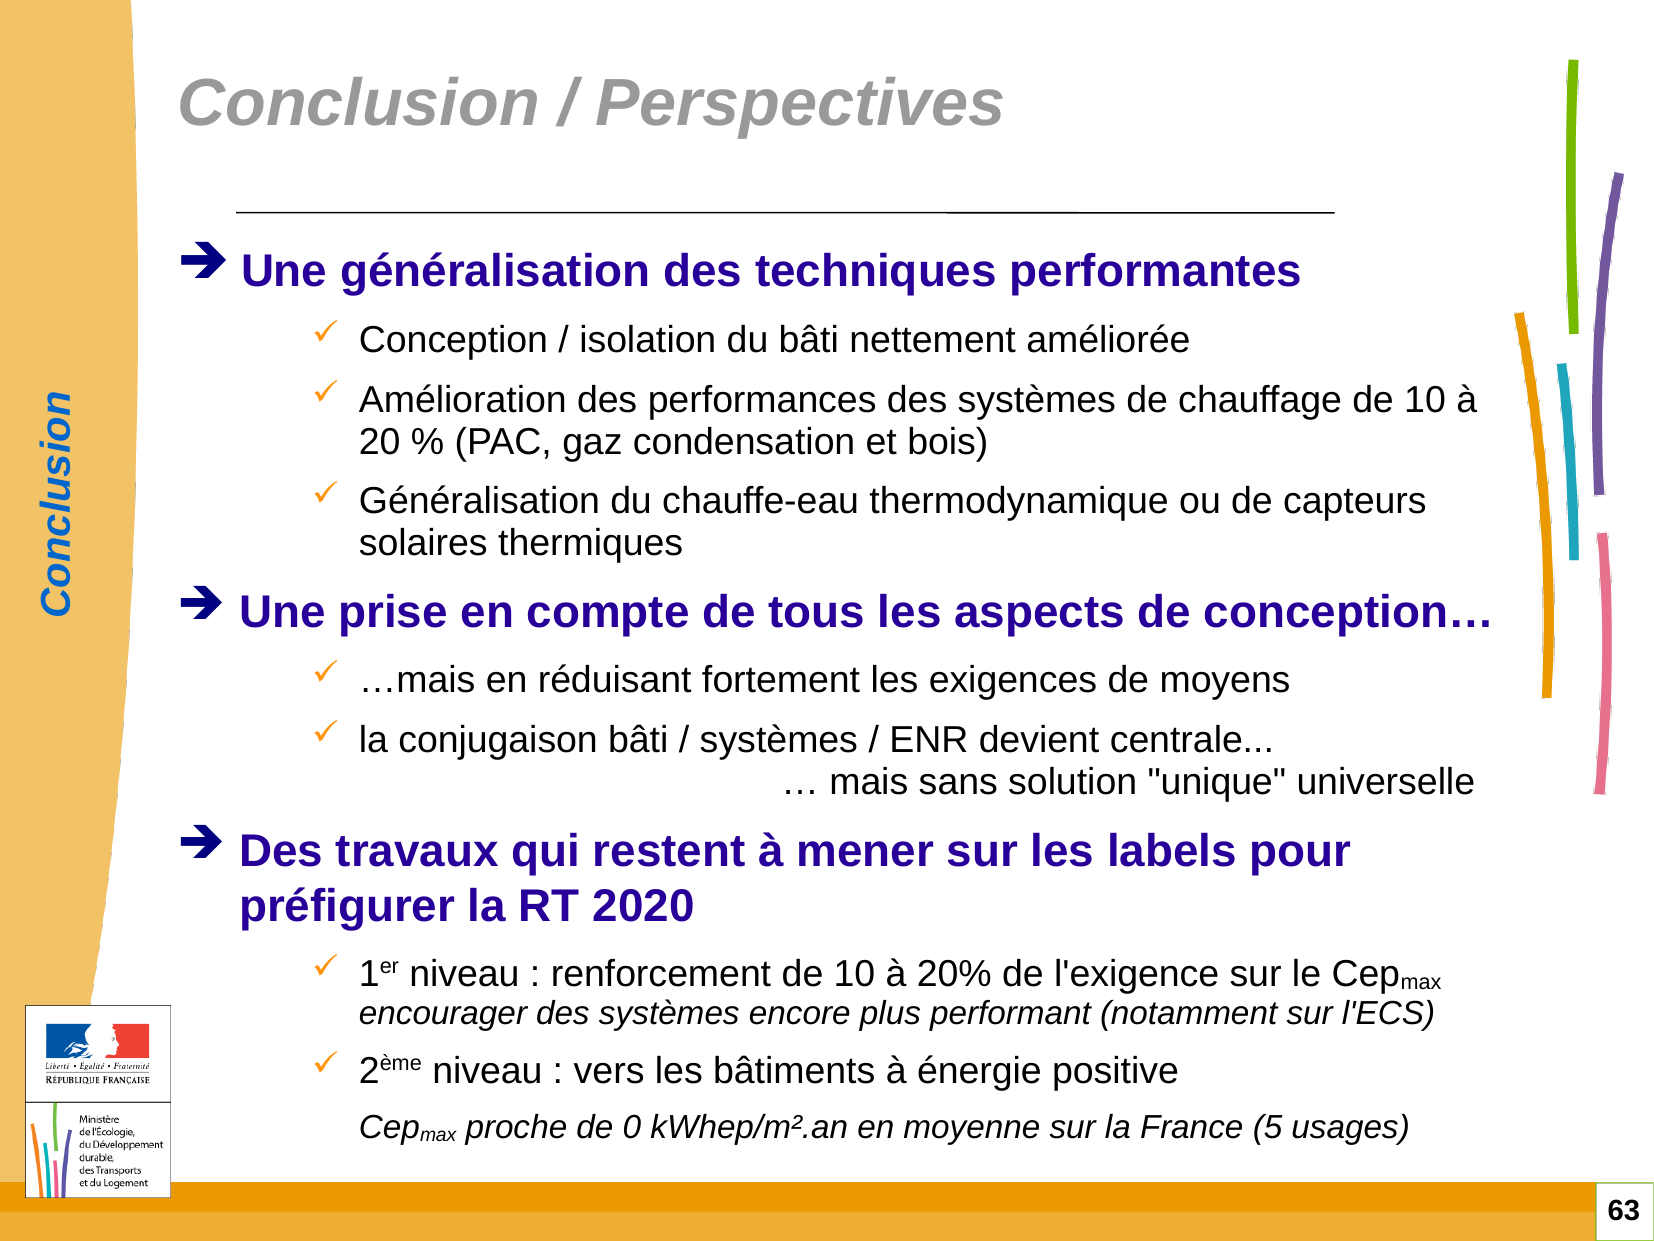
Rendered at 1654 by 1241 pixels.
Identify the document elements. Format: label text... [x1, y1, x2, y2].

text_box Conclusion [11, 47, 101, 963]
title Conclusion / Perspectives [177, 29, 1536, 178]
list Une généralisation des techniques performantes Conception / isolation du bâti nettement améliorée Amélioration des performances des systèmes de chauffage de 10 à 20 % (PAC, gaz condensation et bois) Généralisation du chauffe-eau thermodynamique ou de capteurs solaires thermiques Une prise en compte de tous les aspects de conception… …mais en réduisant fortement les exigences de moyens la conjugaison bâti / systèmes / ENR devient centrale... … mais sans solution "unique" universelle Des travaux qui restent à mener sur les labels pour préfigurer la RT 2020 1er niveau : renforcement de 10 à 20% de l'exigence sur le Cepmax encourager des systèmes encore plus performant (notamment sur l'ECS) 2ème niveau : vers les bâtiments à énergie positive Cepmax proche de 0 kWhep/m².an en moyenne sur la France (5 usages) [177, 236, 1506, 1232]
picture [0, 0, 1654, 1241]
